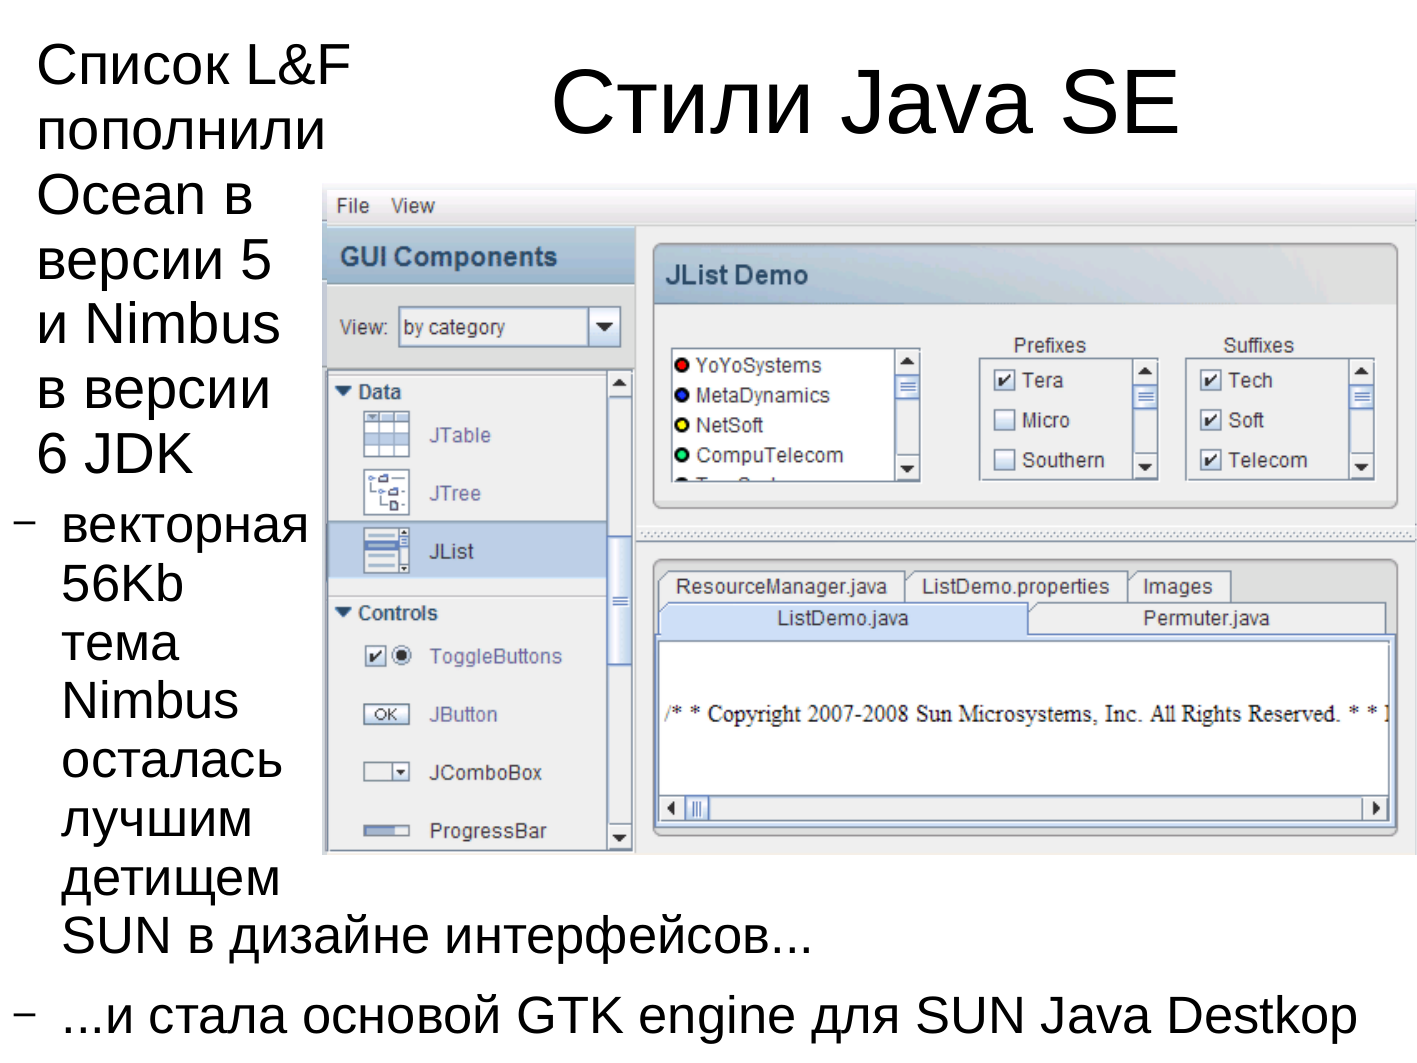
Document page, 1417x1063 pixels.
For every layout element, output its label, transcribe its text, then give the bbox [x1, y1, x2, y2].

text_box векторная 56Kb тема Nimbus осталась лучшим детищем SUN в дизайне интерфейсов... ...и стала основой GTK engine для SUN Java Destkop [0, 495, 1389, 1047]
list Список L&F пополнили Ocean в версии 5 и Nimbus в версии 6 JDK [36, 32, 355, 495]
title Стили Java SE [549, 12, 1210, 183]
picture [322, 183, 1417, 855]
